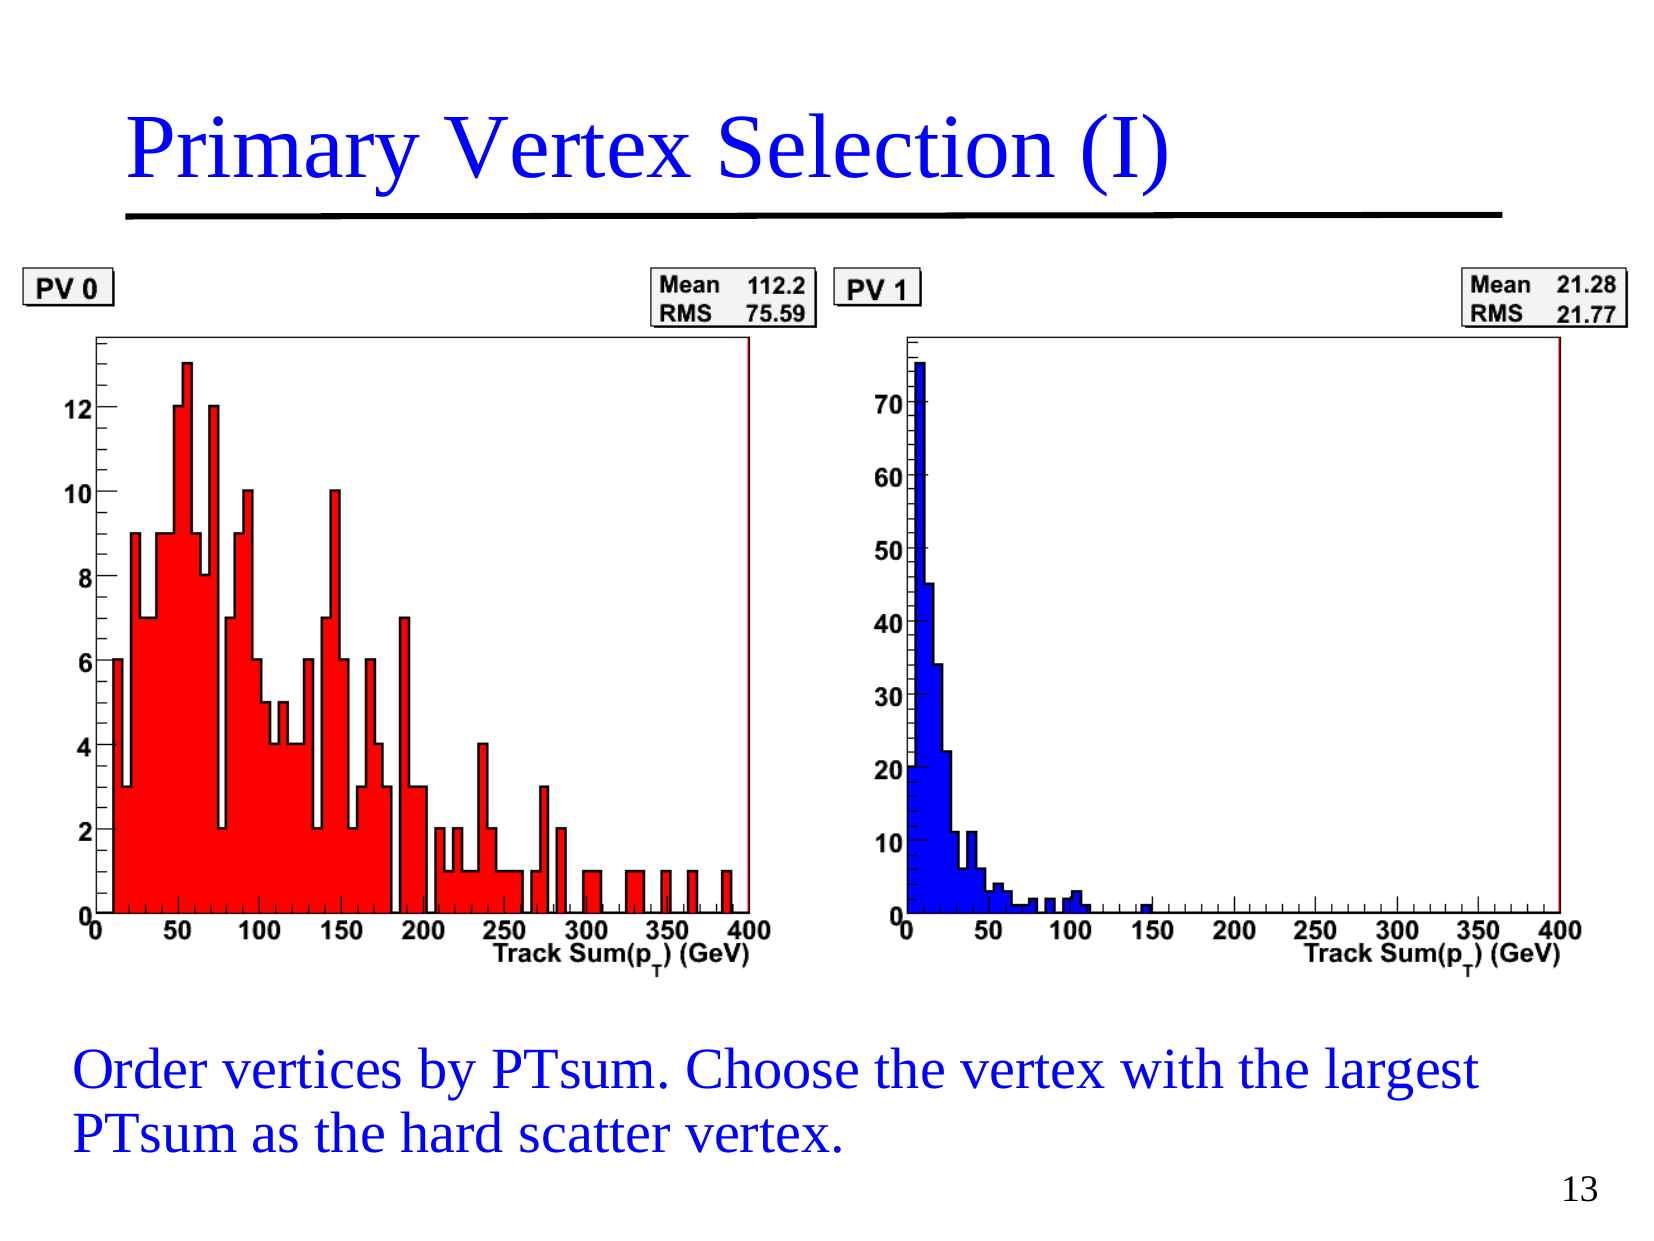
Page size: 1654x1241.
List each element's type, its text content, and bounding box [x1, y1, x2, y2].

text_box Order vertices by PTsum. Choose the vertex with the largest PTsum as the hard scatter vertex. [71, 1036, 1466, 1166]
text_box Primary Vertex Selection (I) [125, 95, 1621, 211]
picture [15, 265, 1642, 986]
